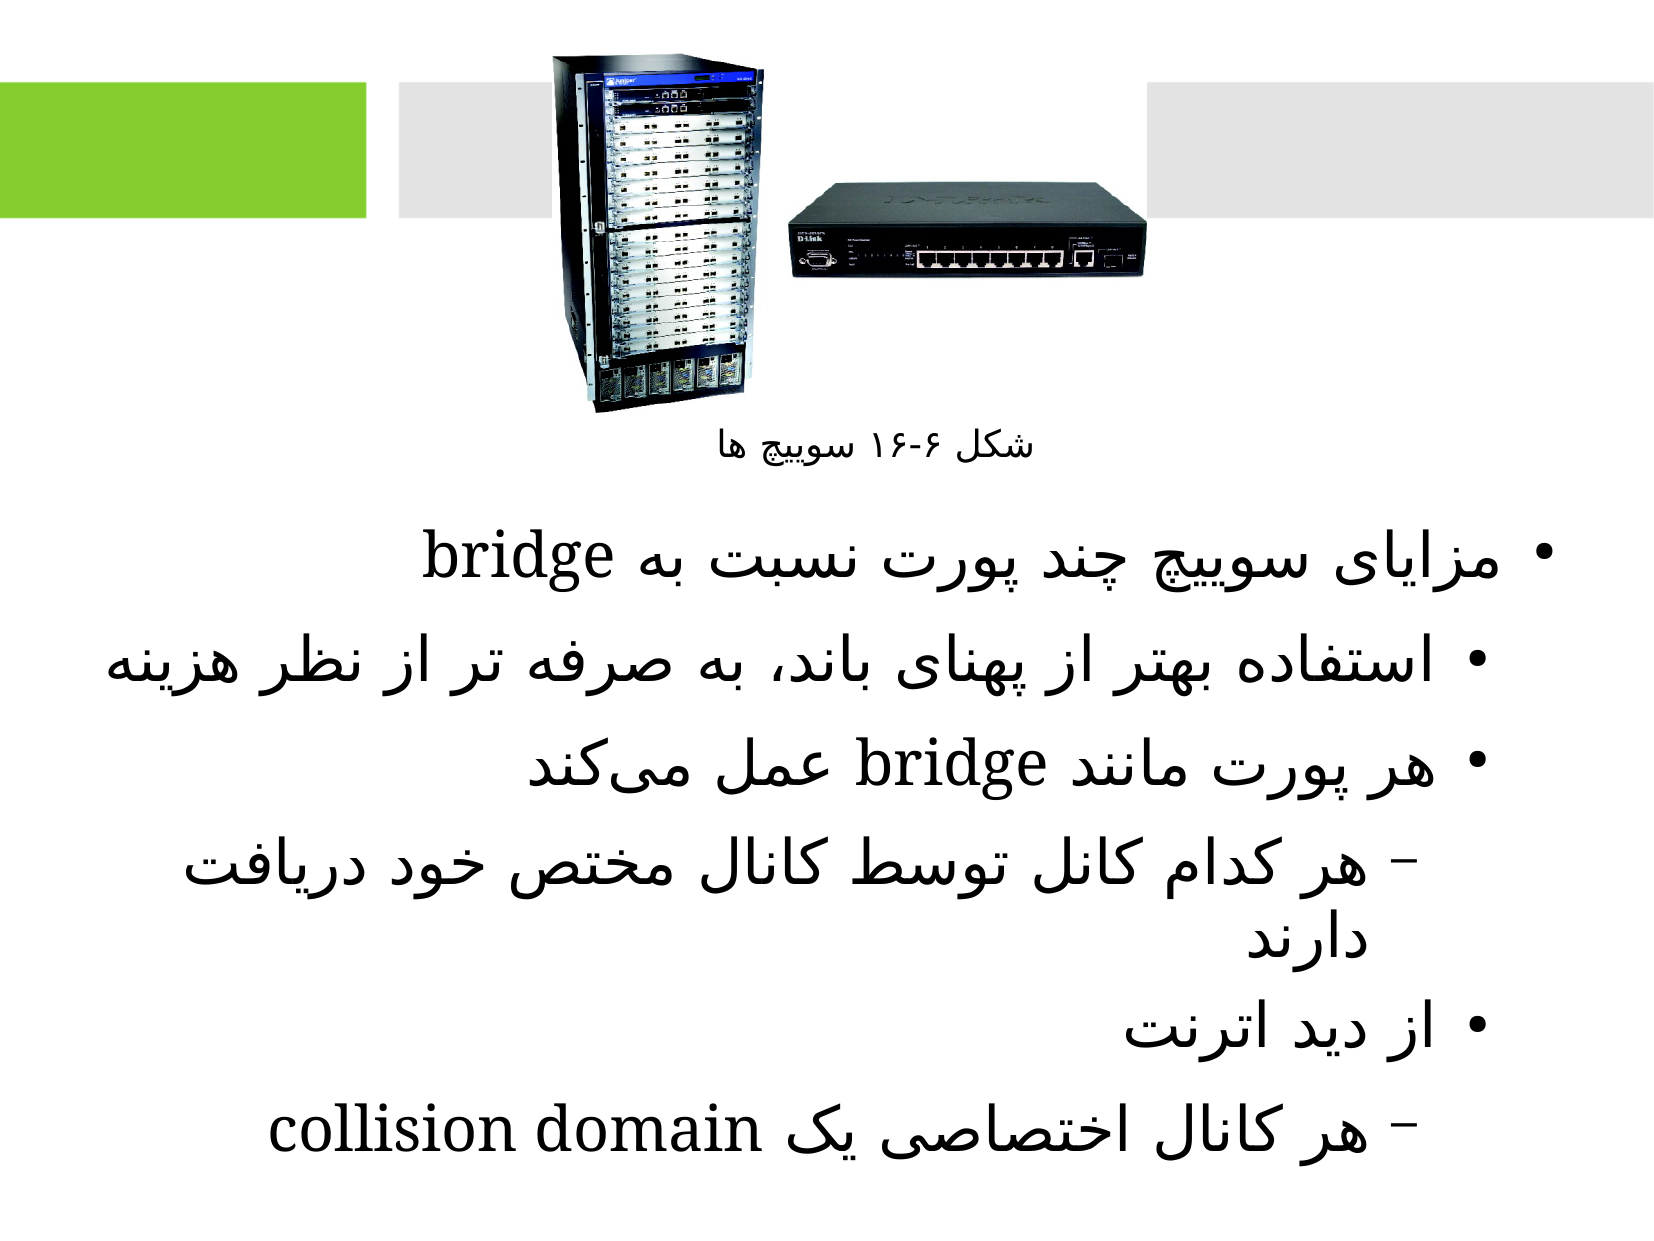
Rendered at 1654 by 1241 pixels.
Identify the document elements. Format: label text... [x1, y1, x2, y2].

list مزایای سوییچ چند پورت نسبت به bridge استفاده بهتر از پهنای باند، به صرفه تر از نظر هزینه هر پورت مانند bridge عمل می‌کند هر کدام کانل توسط کانال مختص خود دریافت دارند از دید اترنت هر کانال اختصاصی یک collision domain [82, 510, 1571, 1182]
text_box شکل ۶-۱۶ سوییچ ها [624, 412, 1051, 473]
picture [0, 0, 1654, 1241]
